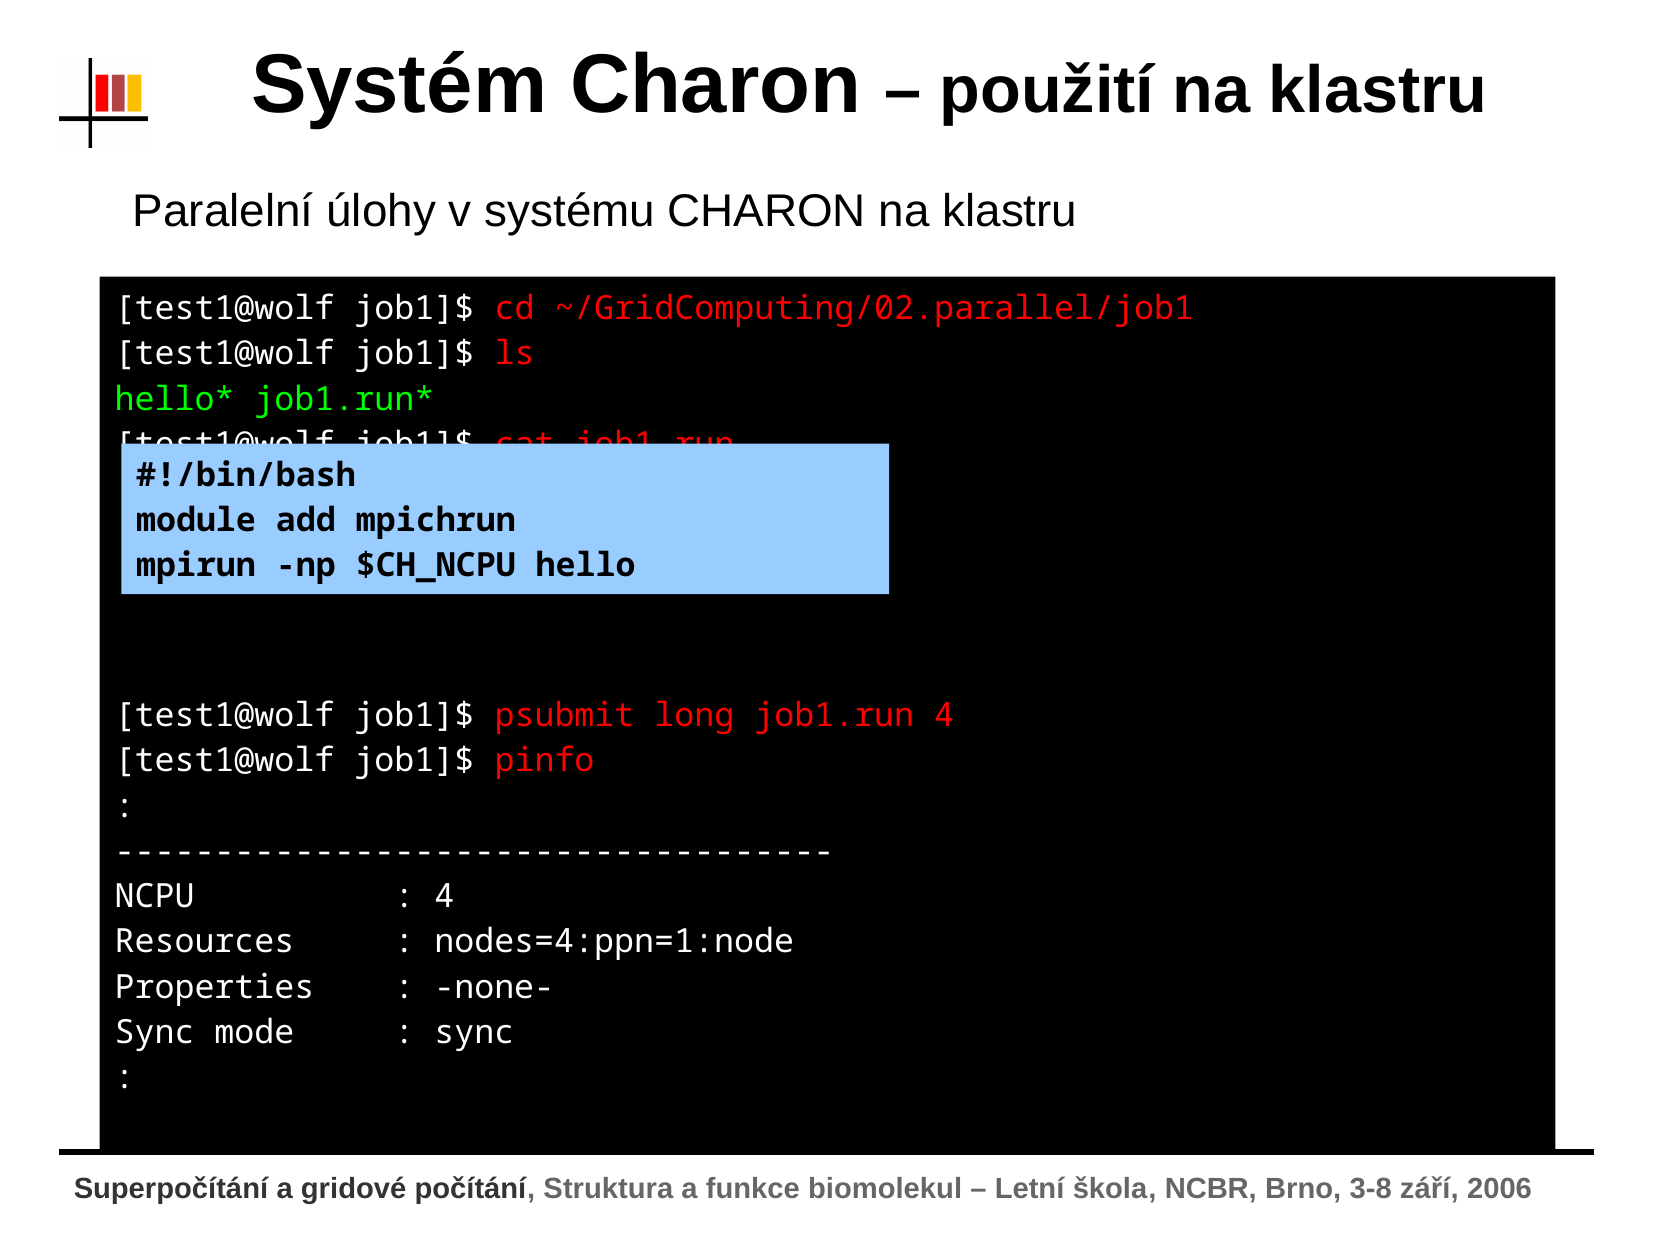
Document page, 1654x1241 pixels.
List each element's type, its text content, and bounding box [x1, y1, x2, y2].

picture [59, 58, 148, 148]
text_box #!/bin/bash module add mpichrun mpirun -np $CH_NCPU hello [121, 443, 890, 592]
text_box Systém Charon – použití na klastru [236, 29, 1595, 171]
text_box Superpočítání a gridové počítání, Struktura a funkce biomolekul – Letní škola, NCBR, Brno, 3-8 září, 2006 [59, 1151, 1558, 1214]
text_box [test1@wolf job1]$ cd ~/GridComputing/02.parallel/job1 [test1@wolf job1]$ ls hello* job1.run* [test1@wolf job1]$ cat job1.run [test1@wolf job1]$ psubmit long job1.run 4 [test1@wolf job1]$ pinfo : ------------------------------------ NCPU : 4 Resources : nodes=4:ppn=1:node Properties : -none- Sync mode : sync : [99, 276, 1556, 1009]
text_box Paralelní úlohy v systému CHARON na klastru [118, 177, 1595, 260]
